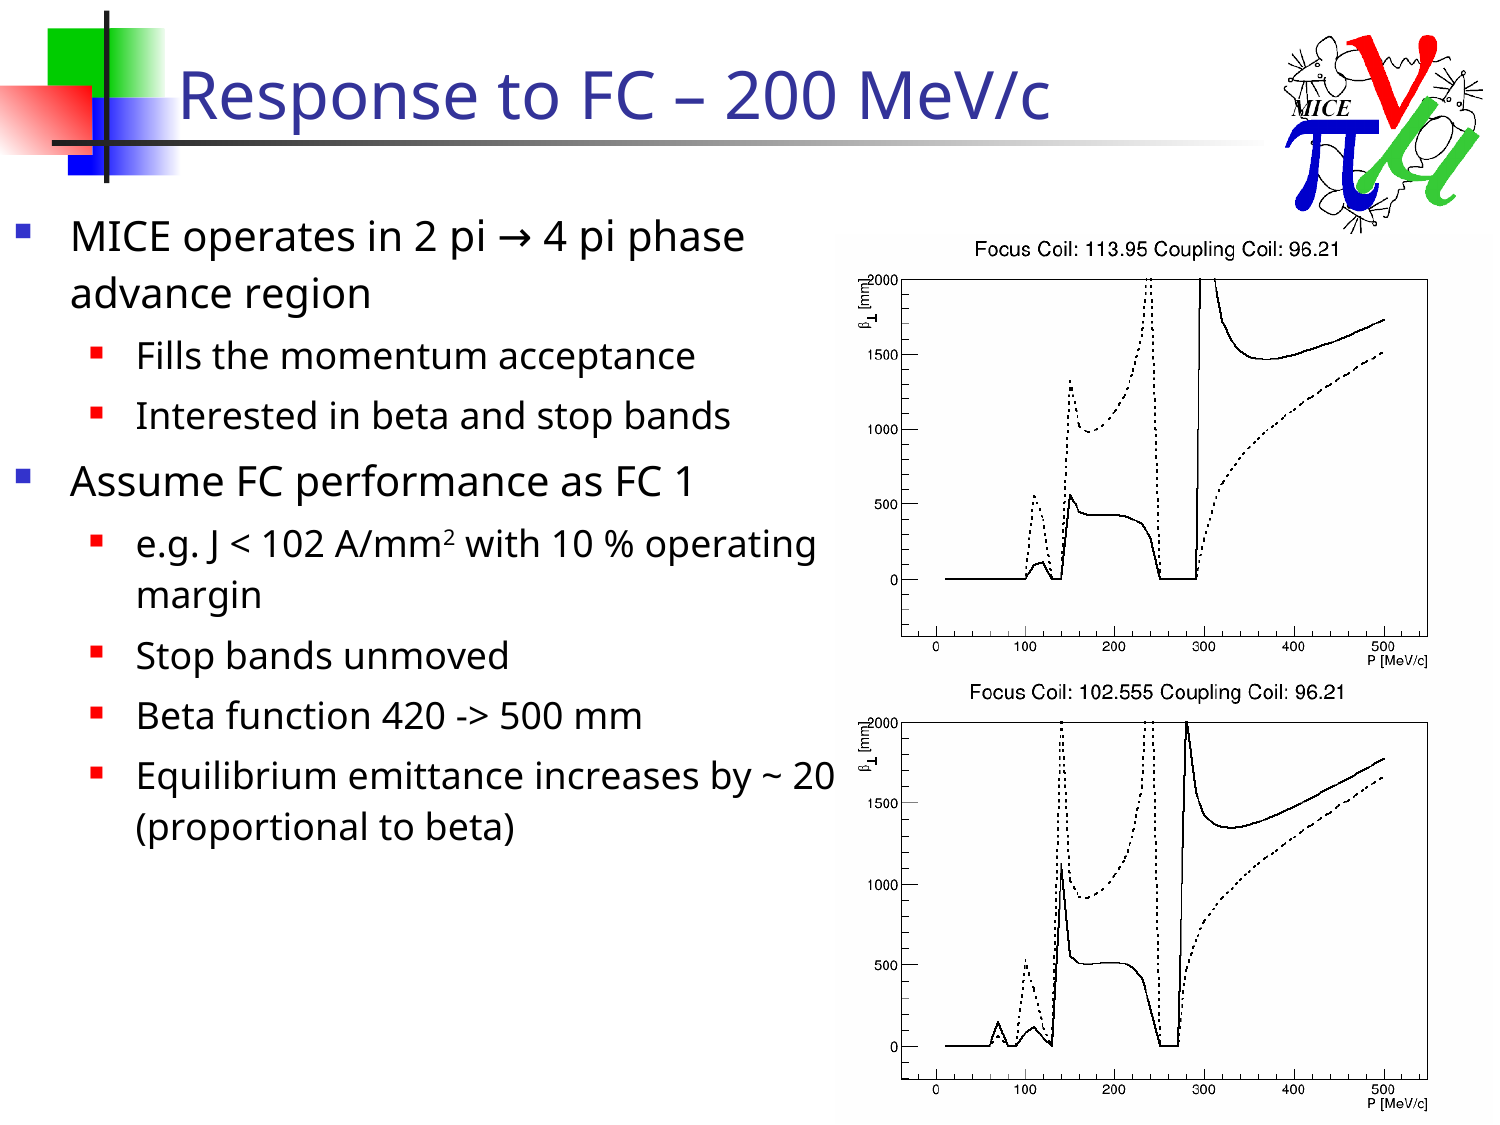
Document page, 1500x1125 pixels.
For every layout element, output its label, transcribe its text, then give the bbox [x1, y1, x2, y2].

picture [835, 5, 1500, 1124]
title Response to FC – 200 MeV/c [162, 0, 1441, 188]
list MICE operates in 2 pi → 4 pi phase advance region Fills the momentum acceptance Interested in beta and stop bands Assume FC performance as FC 1 e.g. J < 102 A/mm2 with 10 % operating margin Stop bands unmoved Beta function 420 -> 500 mm Equilibrium emittance increases by ~ 20% (proportional to beta) [0, 198, 890, 775]
